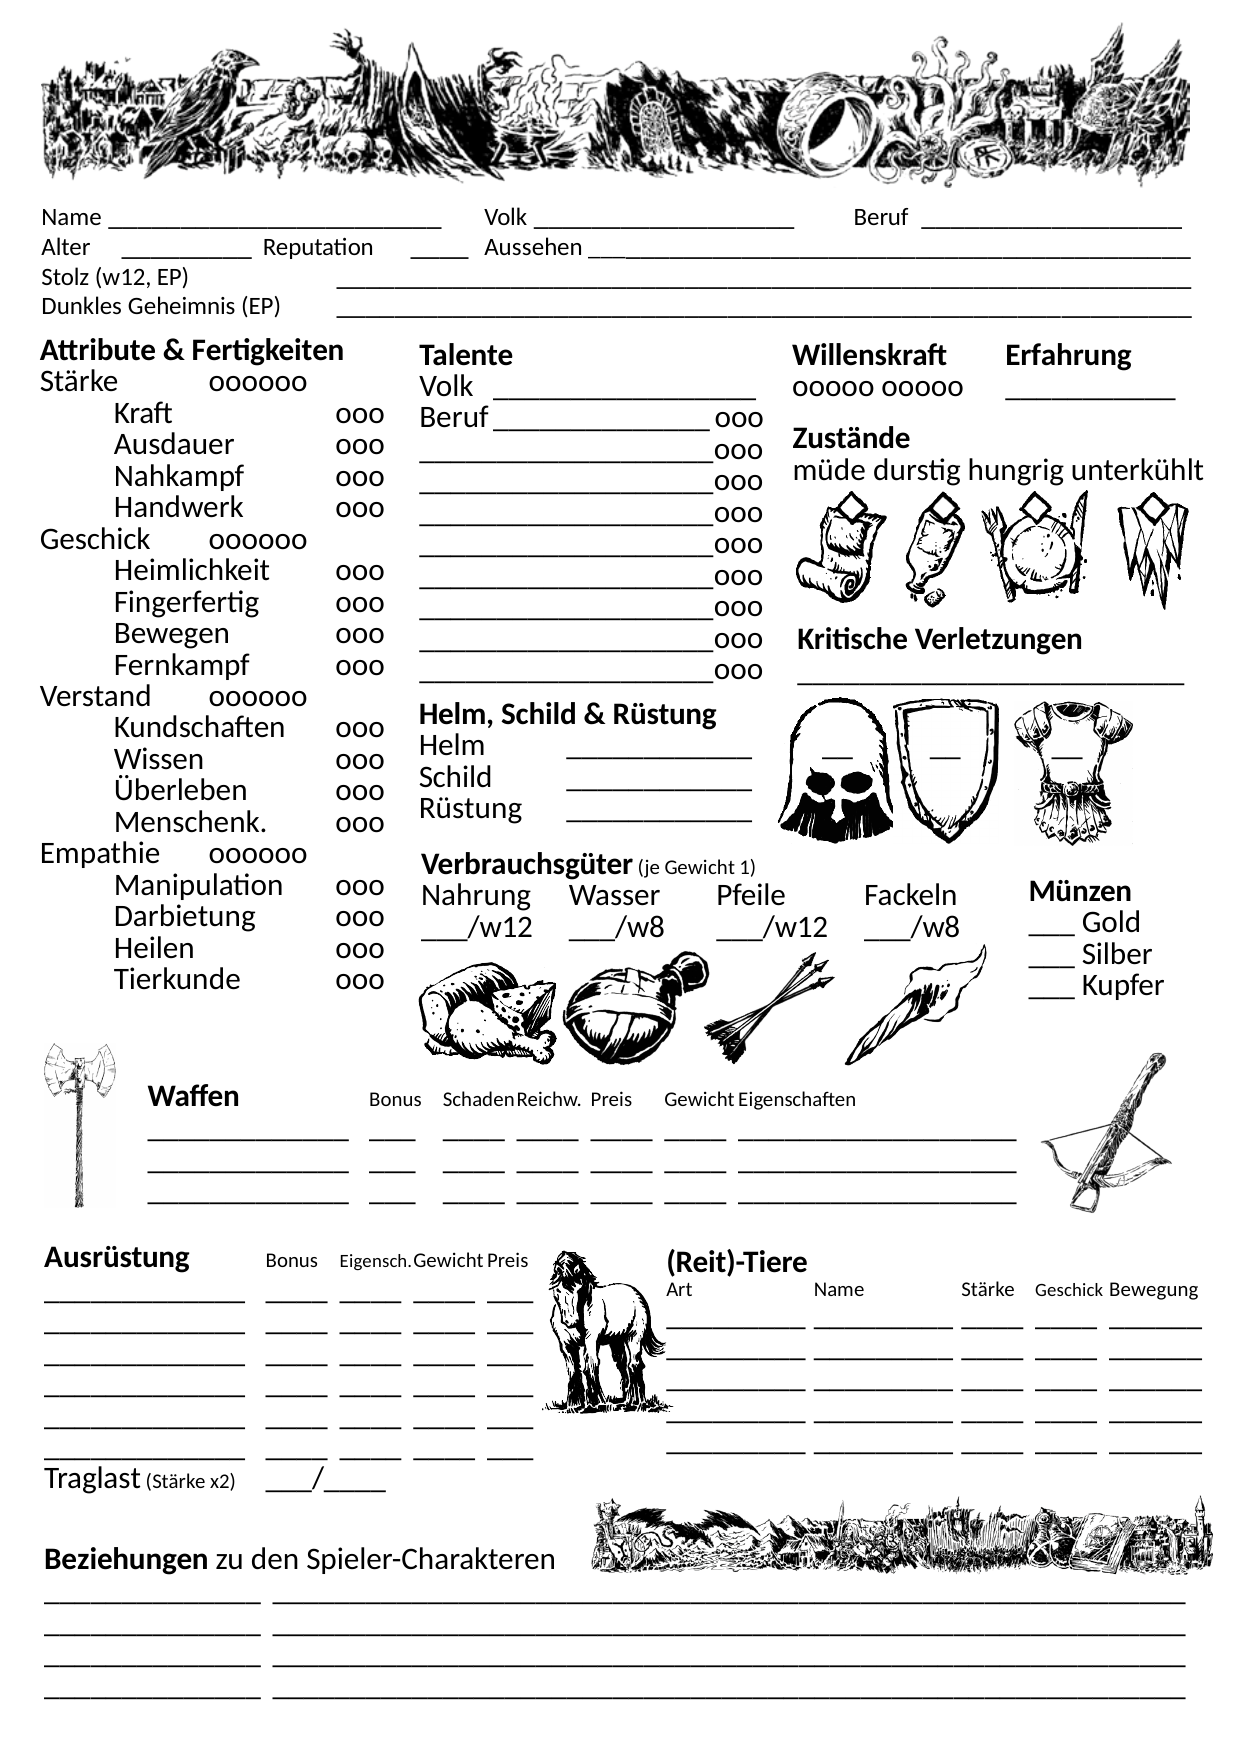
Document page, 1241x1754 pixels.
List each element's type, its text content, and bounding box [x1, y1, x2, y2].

text_box Beziehungen zu den Spieler-Charakteren ______________ ___________________________________________________________ ______________ ___________________________________________________________ ______________ ___________________________________________________________ ______________ ___________________________________________________________ [29, 1538, 1206, 1710]
text_box Erfahrung ___________ [990, 334, 1192, 412]
text_box Ausrüstung Bonus Eigensch. Gewicht Preis _____________ ____ ____ ____ ___ _____________ ____ ____ ____ ___ _____________ ____ ____ ____ ___ _____________ ____ ____ ____ ___ _____________ ____ ____ ____ ___ _____________ ____ ____ ____ ___ Traglast (Stärke x2) ___/____ [29, 1237, 549, 1502]
picture [41, 22, 1190, 188]
picture [541, 1250, 674, 1414]
picture [1025, 1048, 1218, 1226]
picture [1014, 728, 1133, 846]
text_box Kritische Verletzungen _________________________ [794, 618, 1202, 728]
text_box Zustände müde durstig hungrig unterkühlt [794, 417, 1241, 500]
text_box Helm, Schild & Rüstung Helm ____________ __ __ __ Schild ____________ Rüstung ____________ [404, 693, 1102, 834]
text_box Willenskraft ooooo ooooo [794, 334, 979, 412]
picture [795, 490, 1189, 610]
text_box (Reit)-Tiere Art Name Stärke Geschick Bewegung _________ _________ ____ ____ ______ _________ _________ ____ ____ ______ _________ _________ ____ ____ ______ _________ _________ ____ ____ ______ _________ _________ ____ ____ ______ [651, 1241, 1240, 1475]
picture [417, 908, 722, 1086]
picture [701, 941, 845, 1067]
picture [777, 834, 999, 844]
text_box Name _______________________ Volk __________________ Beruf __________________ Alter _________ Reputation ____ Aussehen __________________________________________ Stolz (w12, EP) ___________________________________________________________ Dunkles Geheimnis (EP) ___________________________________________________________ [26, 196, 1217, 329]
text_box Talente Volk _________________ Beruf ______________ ooo ___________________ooo ___________________ooo ___________________ooo ___________________ooo ___________________ooo ___________________ooo ___________________ooo ___________________ooo [404, 334, 794, 704]
text_box Waffen Bonus Schaden Reichw. Preis Gewicht Eigenschaften _____________ ___ ____ ____ ____ ____ __________________ _____________ ___ ____ ____ ____ ____ __________________ _____________ ___ ____ ____ ____ ____ __________________ [132, 1075, 1034, 1216]
text_box Attribute & Fertigkeiten Stärke oooooo Kraft ooo Ausdauer ooo Nahkampf ooo Handwerk ooo Geschick oooooo Heimlichkeit ooo Fingerfertig ooo Bewegen ooo Fernkampf ooo Verstand oooooo Kundschaften ooo Wissen ooo Überleben ooo Menschenk. ooo Empathie oooooo Manipulation ooo Darbietung ooo Heilen ooo Tierkunde ooo [25, 329, 400, 1001]
text_box Münzen ___ Gold ___ Silber ___ Kupfer [1013, 870, 1190, 1011]
text_box Verbrauchsgüter (je Gewicht 1) Nahrung Wasser Pfeile Fackeln ___/w12 ___/w8 ___/w12 ___/w8 [406, 843, 985, 953]
picture [591, 1495, 1213, 1575]
picture [832, 921, 1003, 1094]
picture [44, 1043, 116, 1208]
